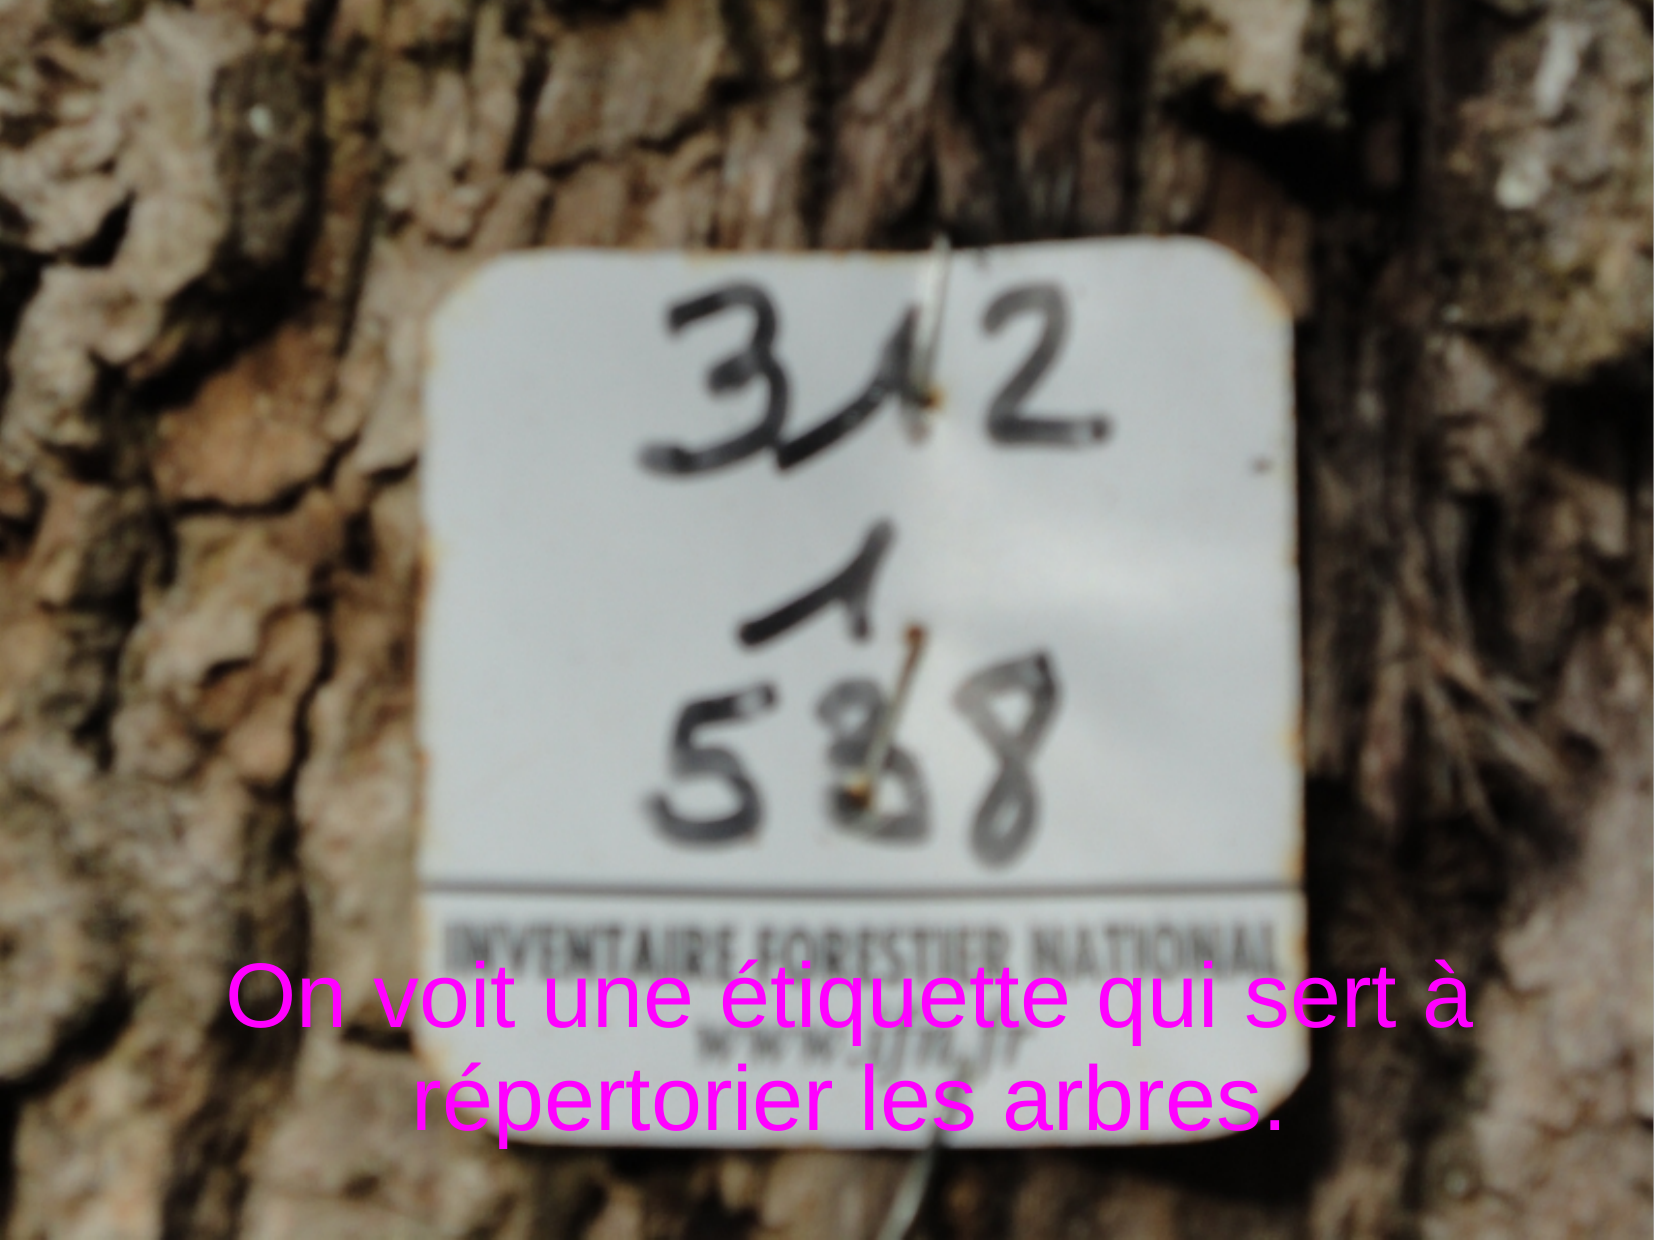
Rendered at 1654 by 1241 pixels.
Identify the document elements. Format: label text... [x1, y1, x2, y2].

title On voit une étiquette qui sert à répertorier les arbres. [106, 944, 1595, 1150]
picture [0, 0, 1654, 1240]
